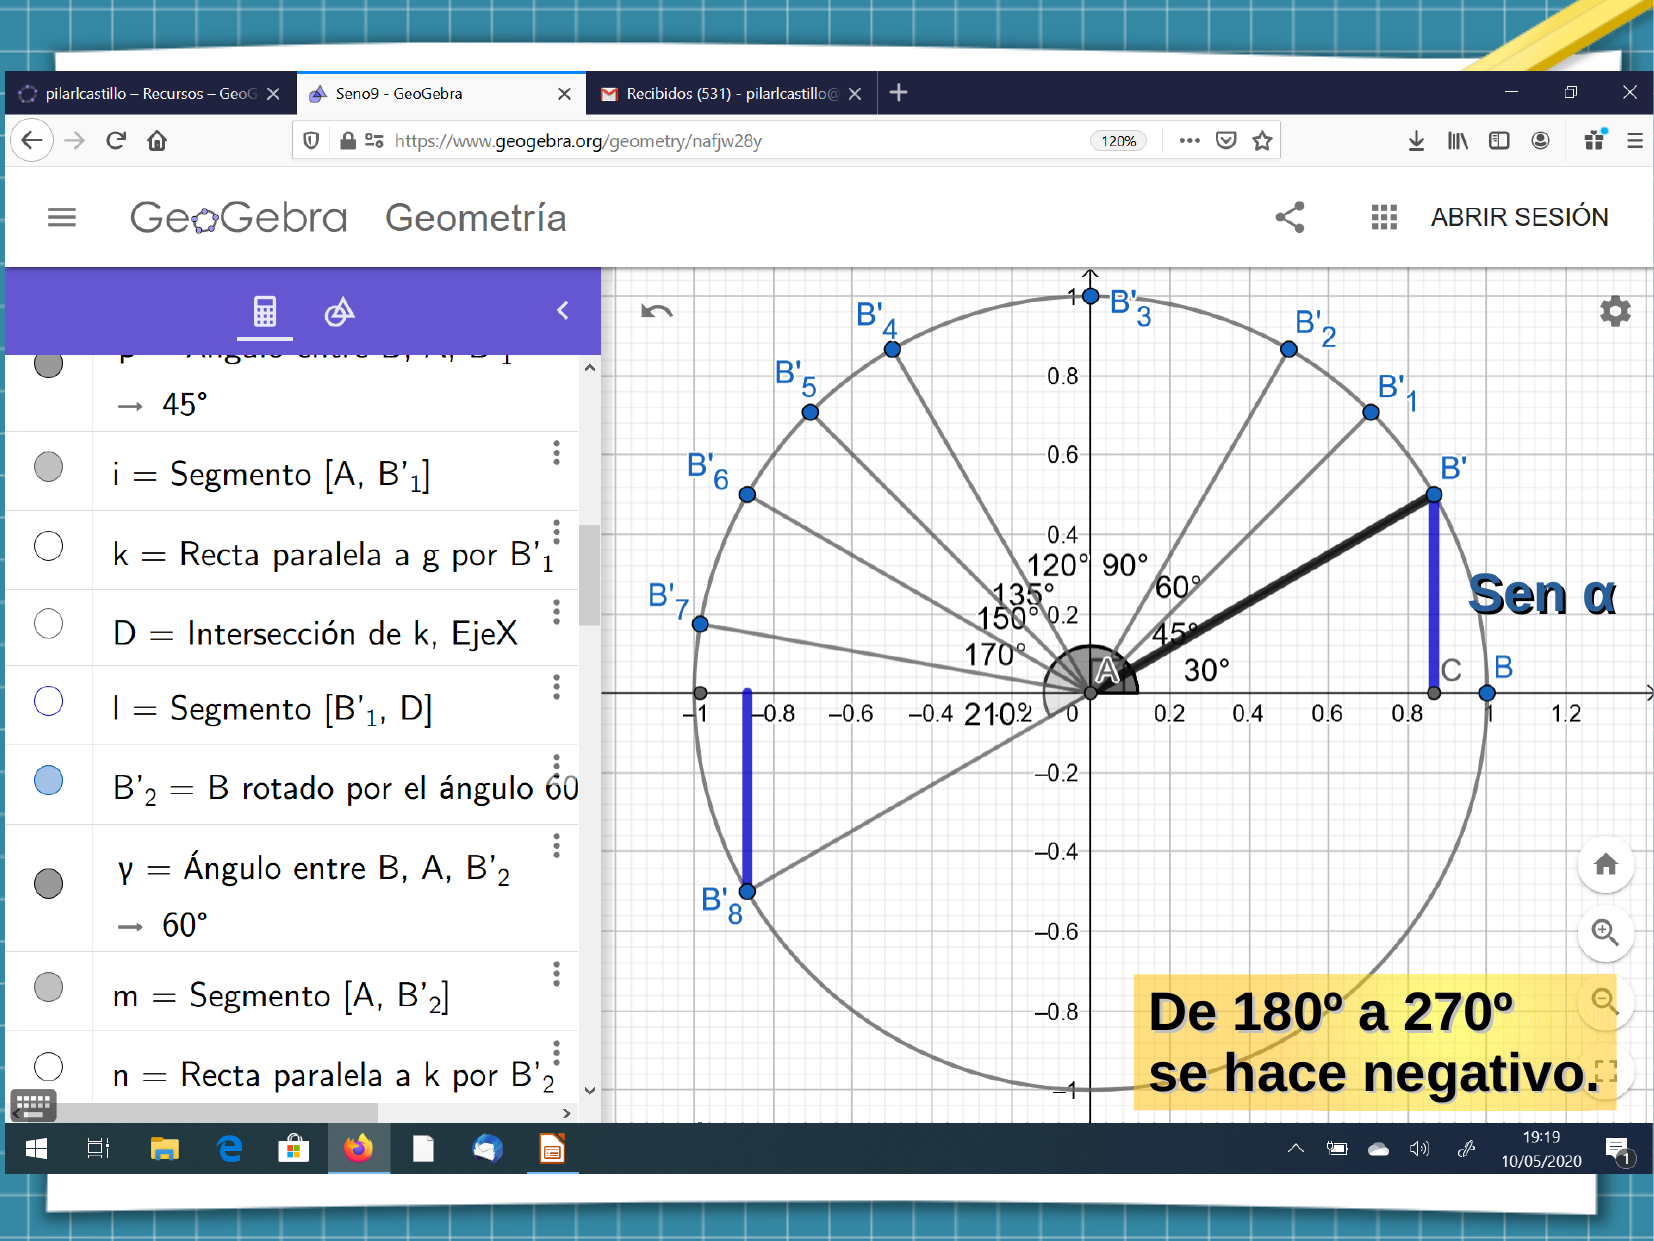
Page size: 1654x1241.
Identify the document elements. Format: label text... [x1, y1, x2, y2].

text_box Sen α [1452, 555, 1642, 692]
text_box De 180º a 270º se hace negativo. [1133, 974, 1617, 1111]
picture [0, 0, 1654, 1241]
